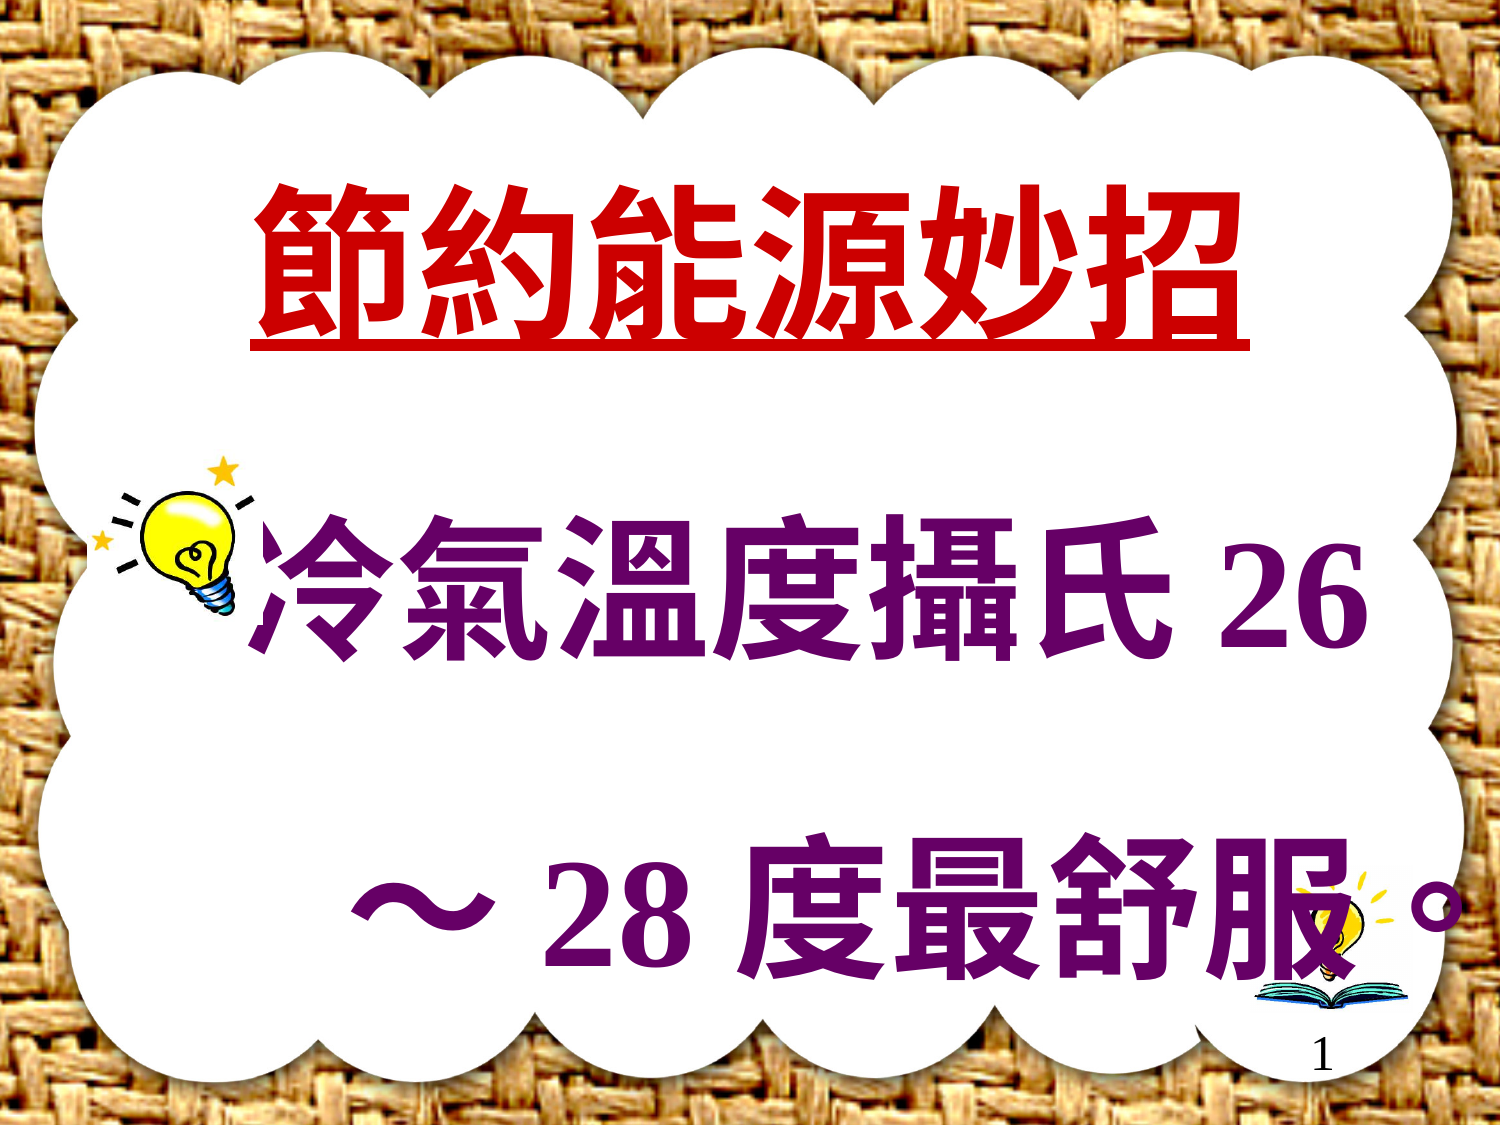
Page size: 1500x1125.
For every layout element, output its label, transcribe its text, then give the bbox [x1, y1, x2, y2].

picture [0, 0, 1500, 1125]
chart [1250, 1007, 1413, 1013]
text_box 節約能源妙招 冷氣溫度攝氏26～28度最舒服。 [68, 112, 1432, 1007]
chart [87, 450, 263, 625]
